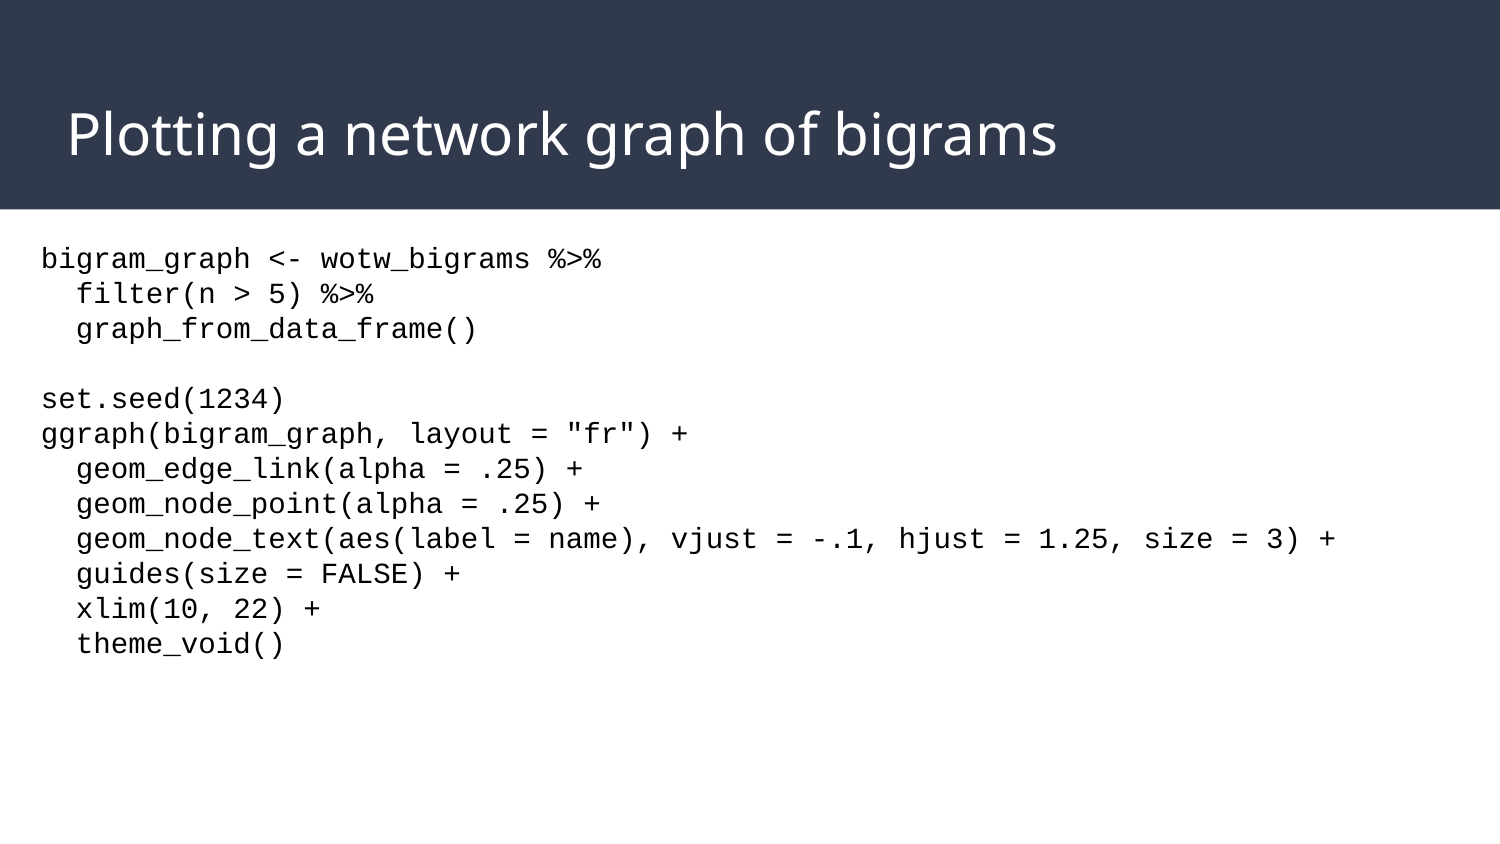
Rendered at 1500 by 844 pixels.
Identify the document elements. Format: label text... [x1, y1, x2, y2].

title Plotting a network graph of bigrams [51, 82, 1449, 185]
text_box bigram_graph <- wotw_bigrams %>% filter(n > 5) %>% graph_from_data_frame() set.seed(1234) ggraph(bigram_graph, layout = "fr") + geom_edge_link(alpha = .25) + geom_node_point(alpha = .25) + geom_node_text(aes(label = name), vjust = -.1, hjust = 1.25, size = 3) + guides(size = FALSE) + xlim(10, 22) + theme_void() [25, 224, 1479, 807]
